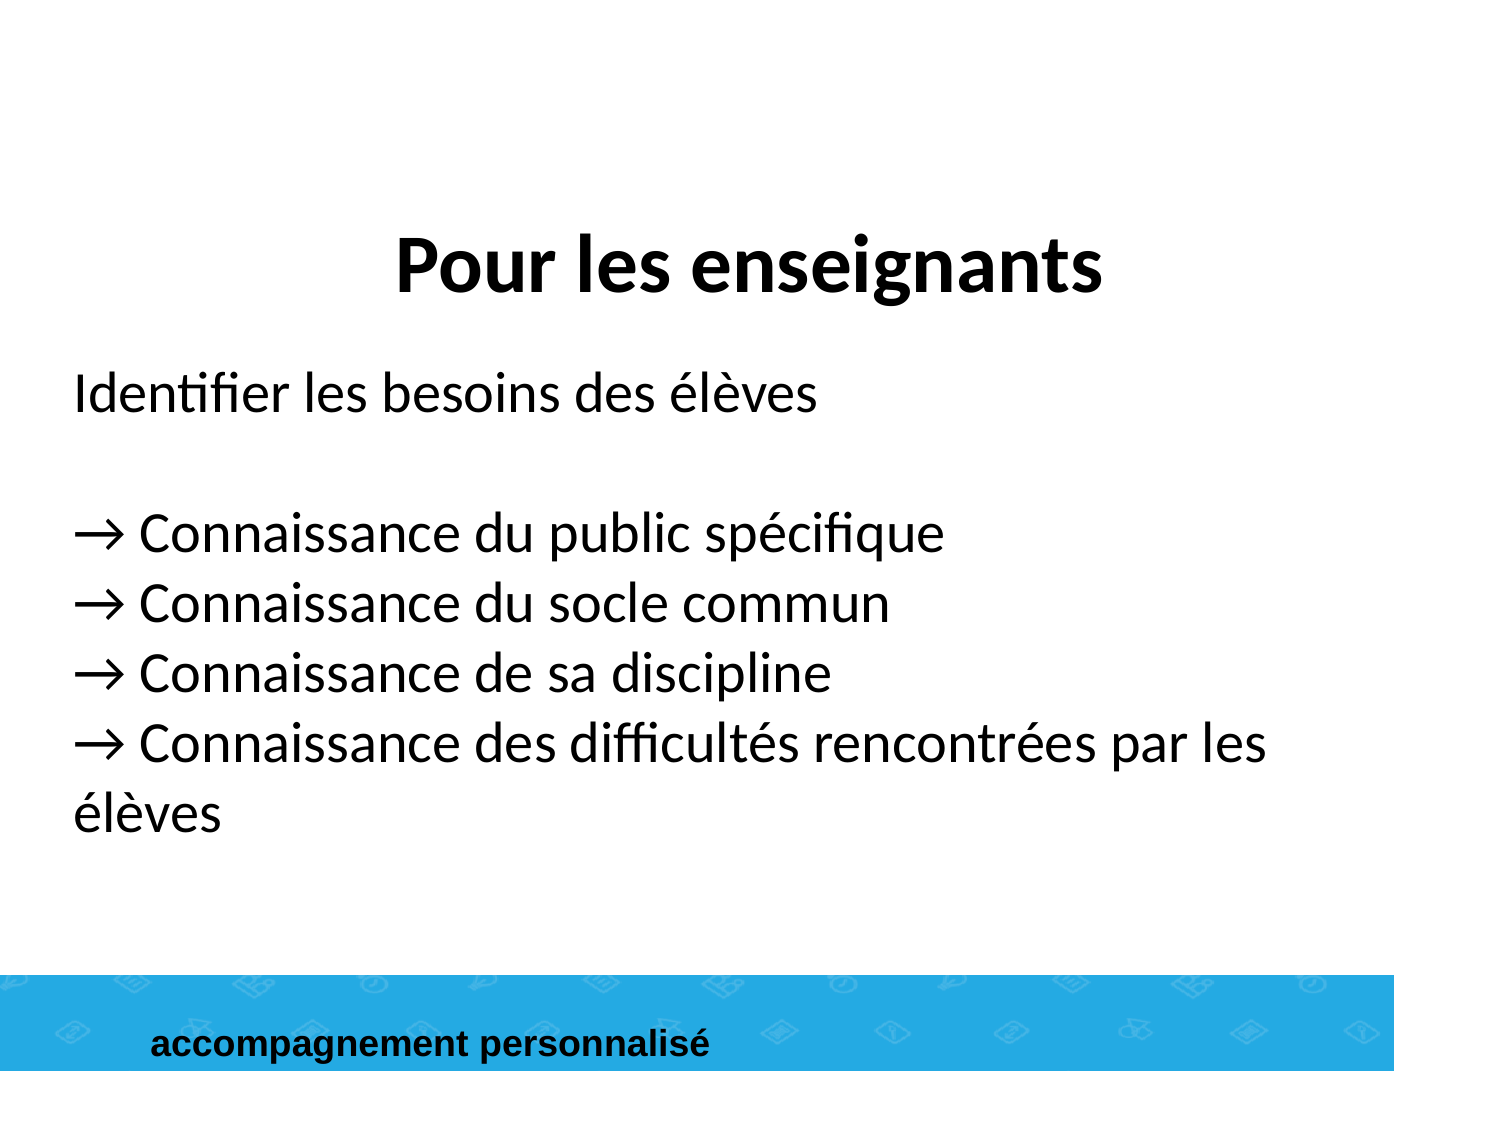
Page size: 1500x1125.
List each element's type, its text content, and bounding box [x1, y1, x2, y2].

text_box accompagnement personnalisé [135, 1011, 1353, 1072]
picture [0, 975, 1394, 1071]
text_box Identifier les besoins des élèves → Connaissance du public spécifique → Connaissance du socle commun → Connaissance de sa discipline → Connaissance des difficultés rencontrées par les élèves [59, 346, 1288, 852]
title Pour les enseignants [112, 202, 1388, 463]
